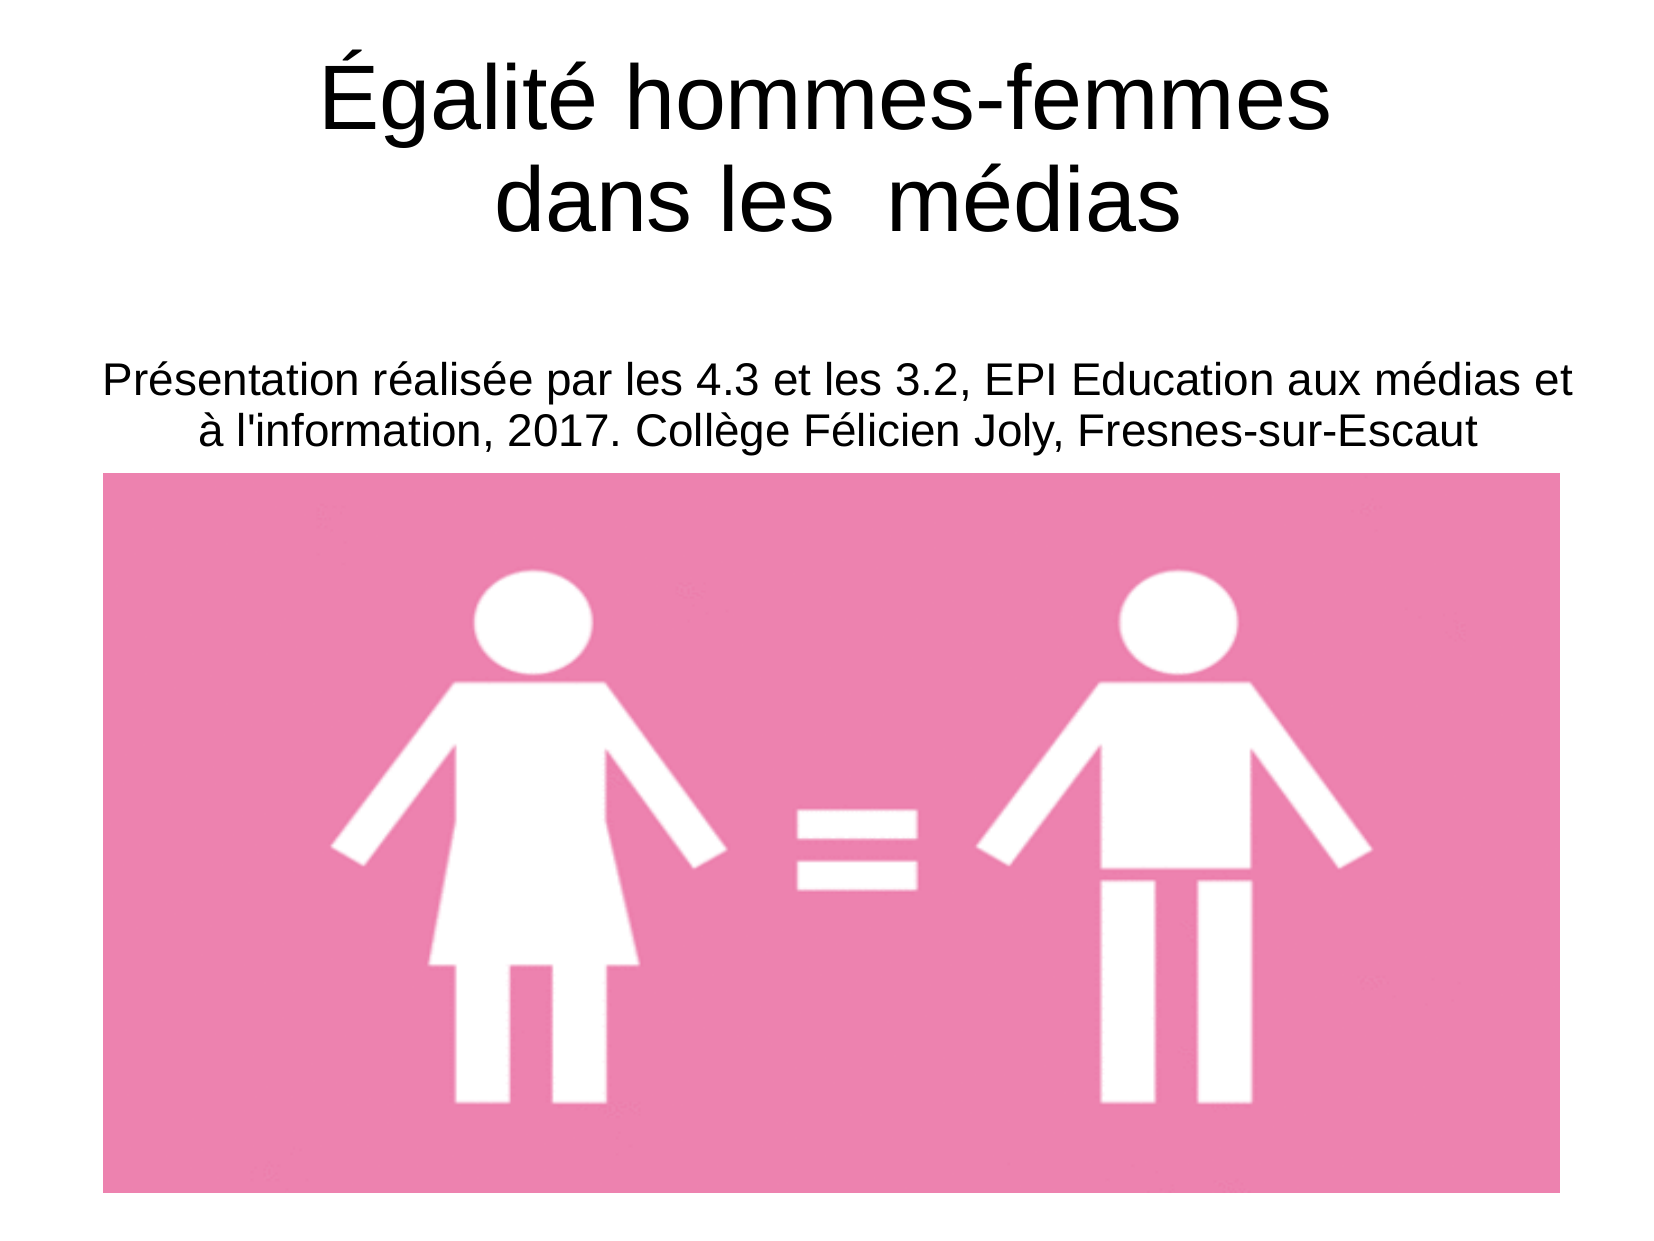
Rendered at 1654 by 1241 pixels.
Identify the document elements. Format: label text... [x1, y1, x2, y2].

title Égalité hommes-femmes dans les médias Présentation réalisée par les 4.3 et les 3.2, EPI Education aux médias et à l'information, 2017. Collège Félicien Joly, Fresnes-sur-Escaut [94, 46, 1583, 457]
picture [103, 473, 1560, 1193]
